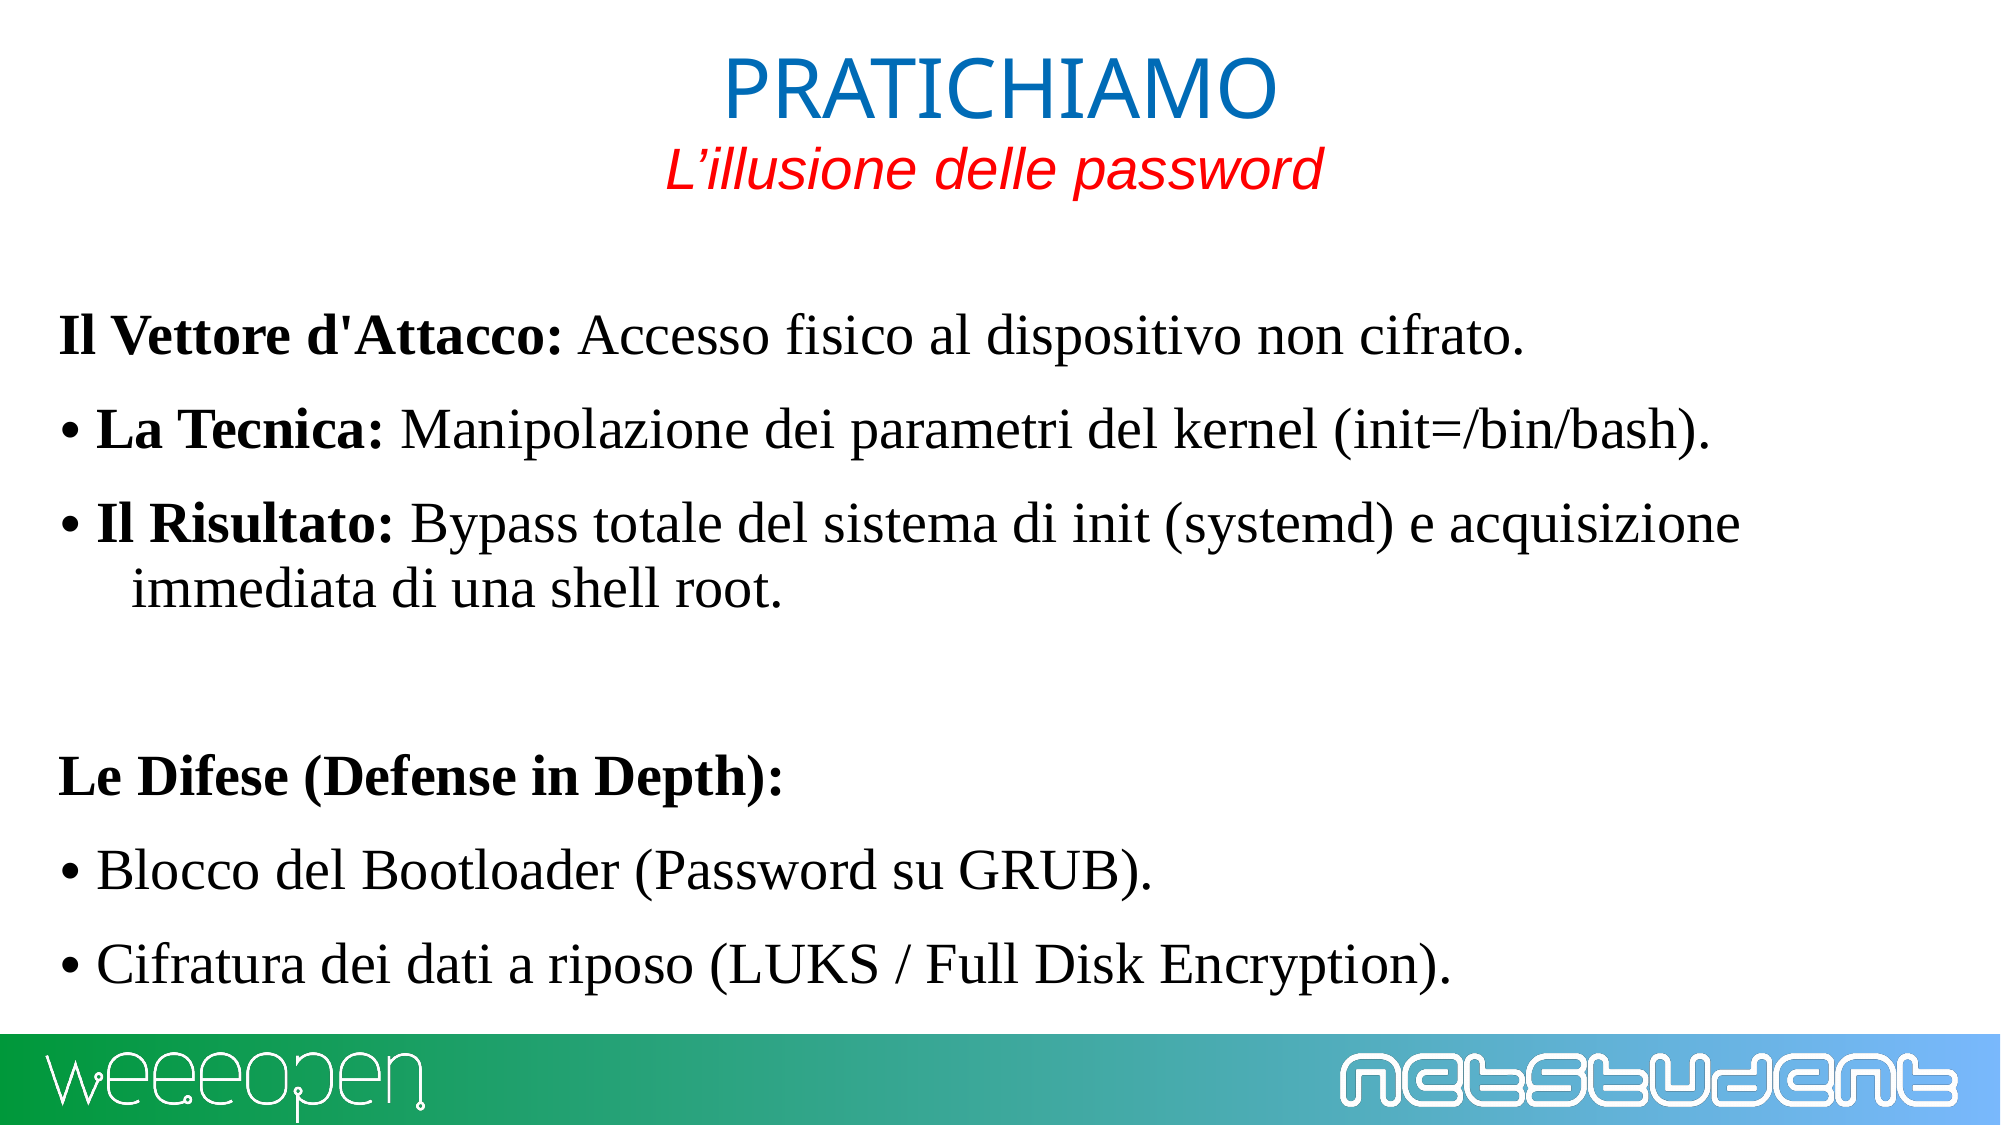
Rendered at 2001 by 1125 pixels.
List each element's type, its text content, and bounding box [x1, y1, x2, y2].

title PRATICHIAMO [43, 29, 1959, 129]
picture [1340, 1053, 1958, 1107]
text_box L’illusione delle password [650, 128, 1353, 215]
list Il Vettore d'Attacco: Accesso fisico al dispositivo non cifrato. La Tecnica: Manipolazione dei parametri del kernel (init=/bin/bash). Il Risultato: Bypass totale del sistema di init (systemd) e acquisizione immediata di una shell root. Le Difese (Defense in Depth): Blocco del Bootloader (Password su GRUB). Cifratura dei dati a riposo (LUKS / Full Disk Encryption). [43, 295, 1959, 1010]
picture [45, 1052, 425, 1123]
